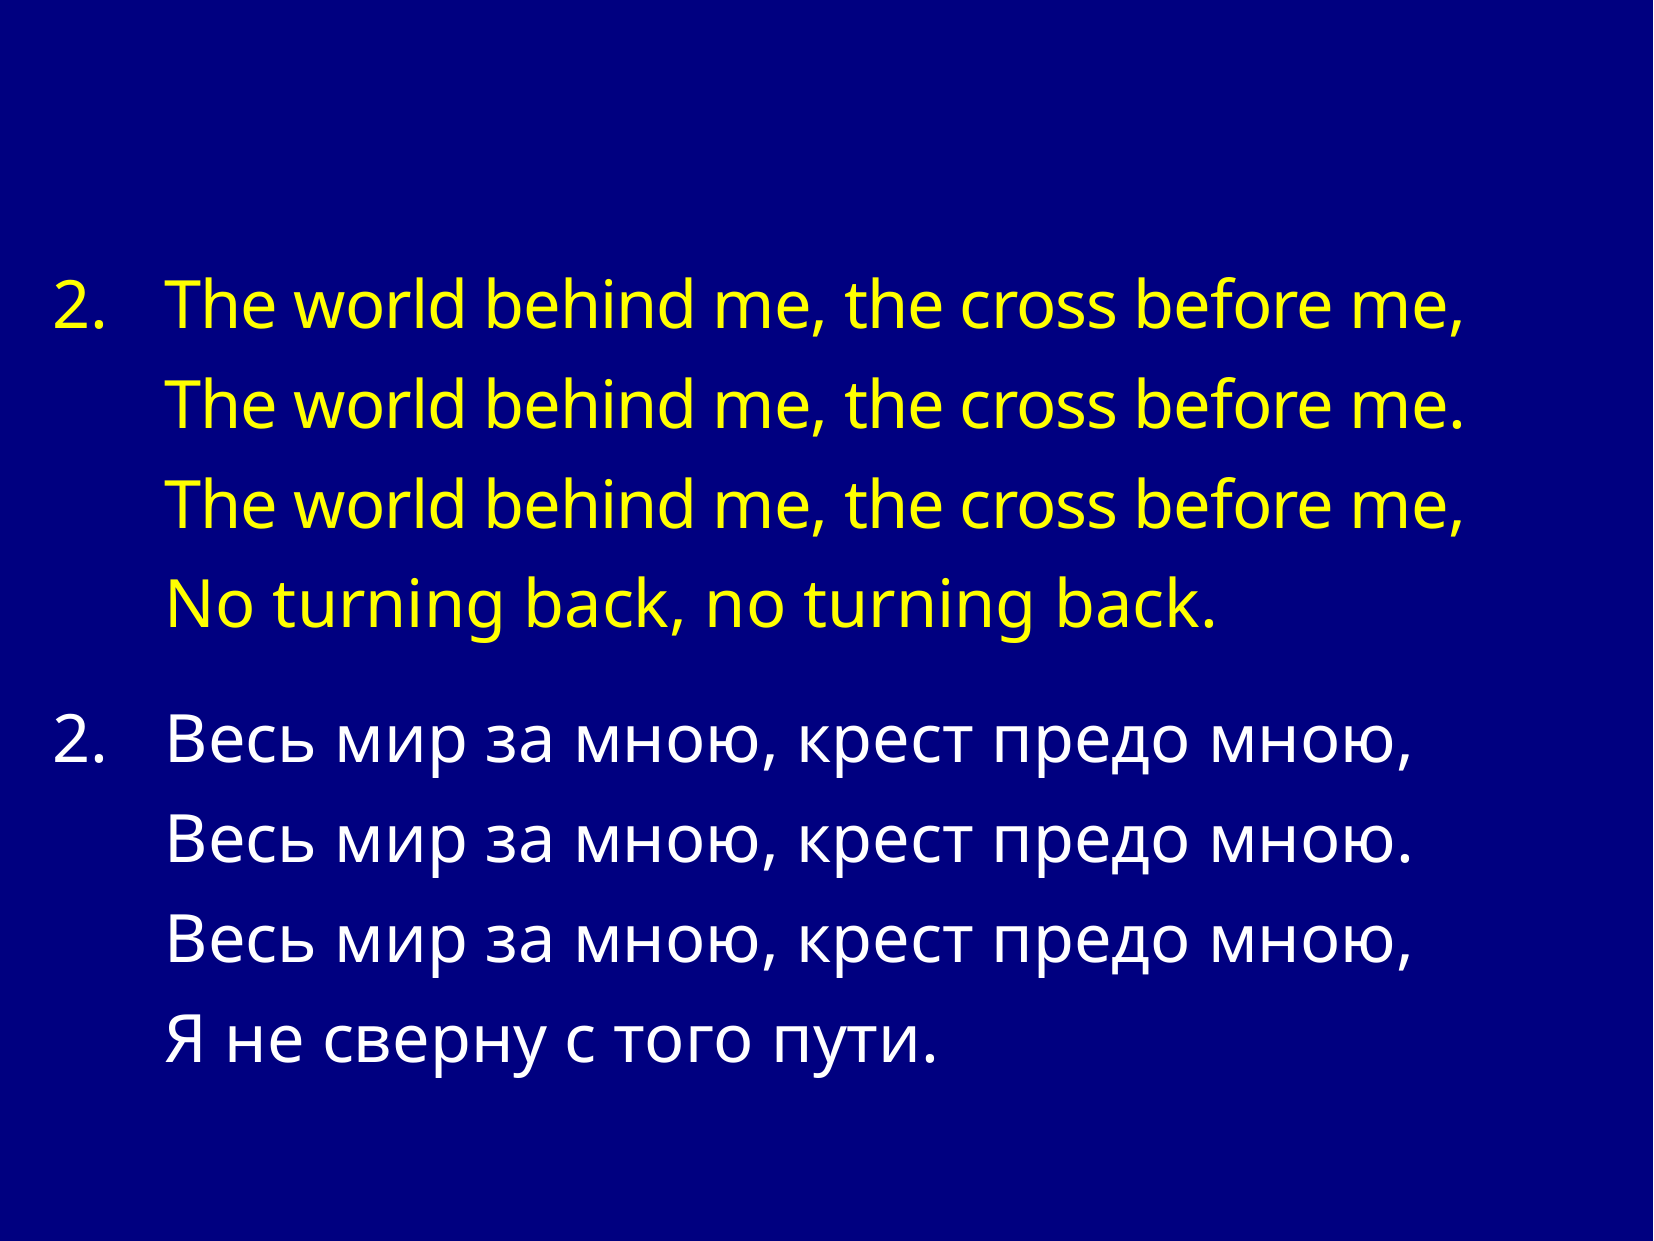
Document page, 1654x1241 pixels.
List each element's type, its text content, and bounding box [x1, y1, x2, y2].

text_box 2. The world behind me, the cross before me, The world behind me, the cross before me. The world behind me, the cross before me, No turning back, no turning back. [37, 150, 1653, 638]
text_box 2. Весь мир за мною, крест предо мною, Весь мир за мною, крест предо мною. Весь мир за мною, крест предо мною, Я не сверну с того пути. [37, 675, 1576, 1163]
